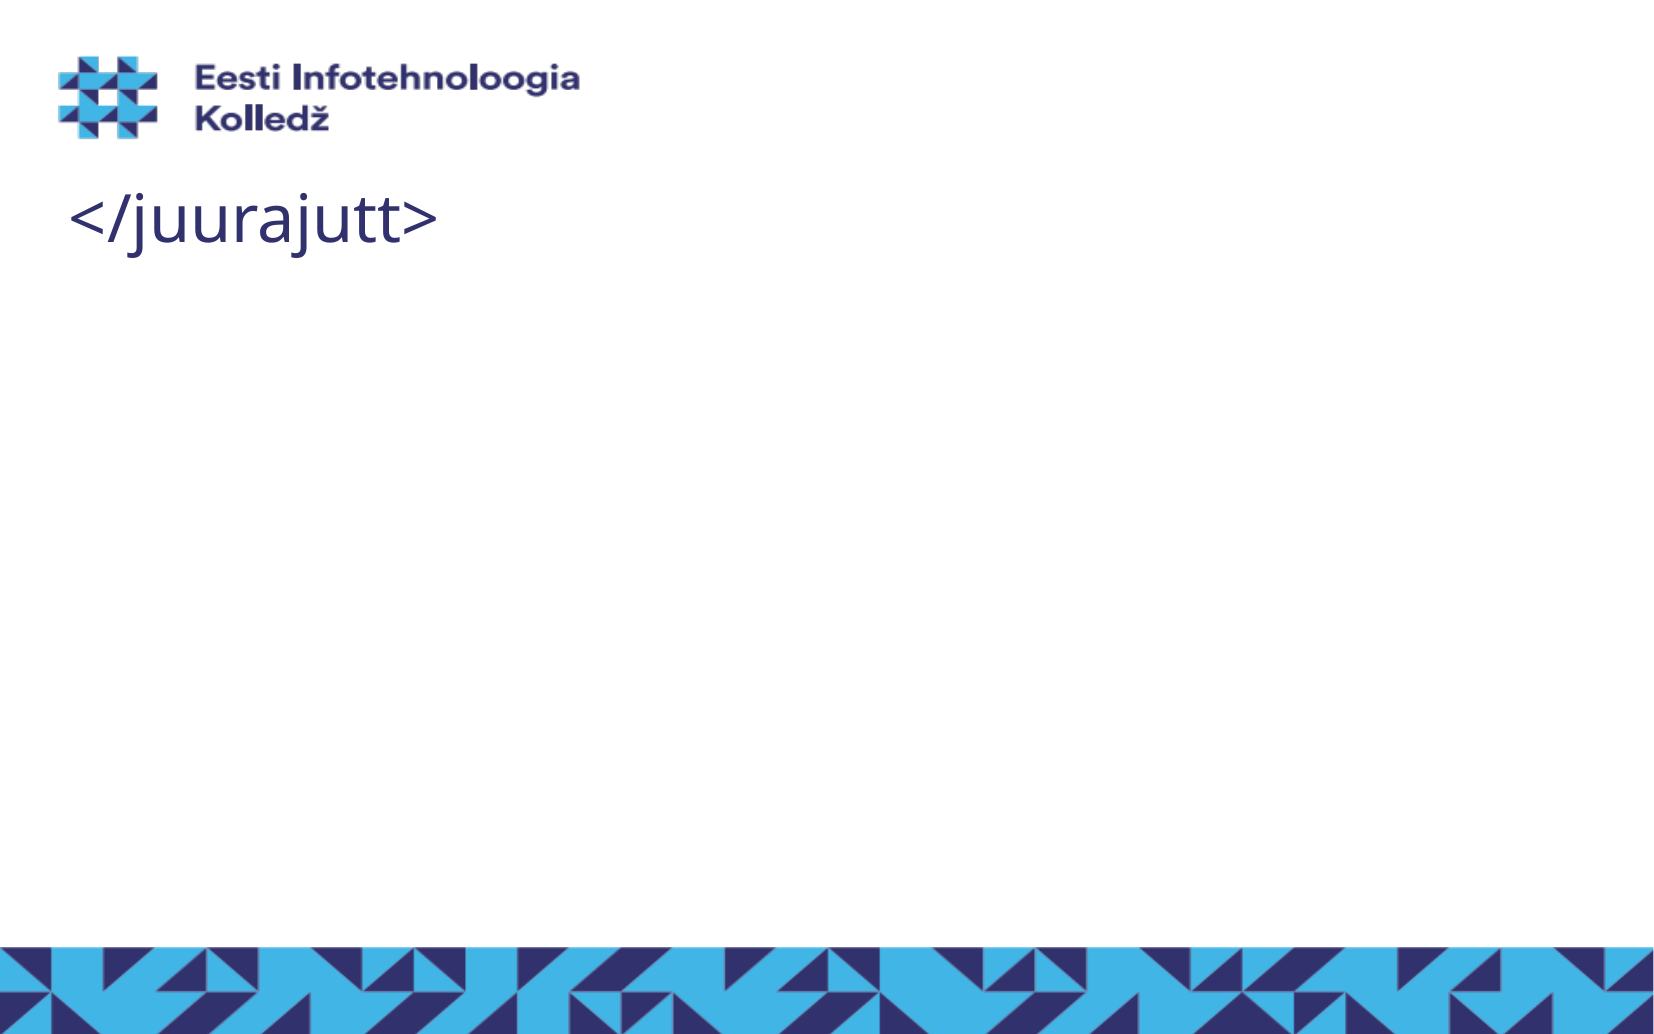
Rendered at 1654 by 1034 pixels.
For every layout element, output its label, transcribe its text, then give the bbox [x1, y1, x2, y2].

title </juurajutt> [68, 147, 1536, 286]
